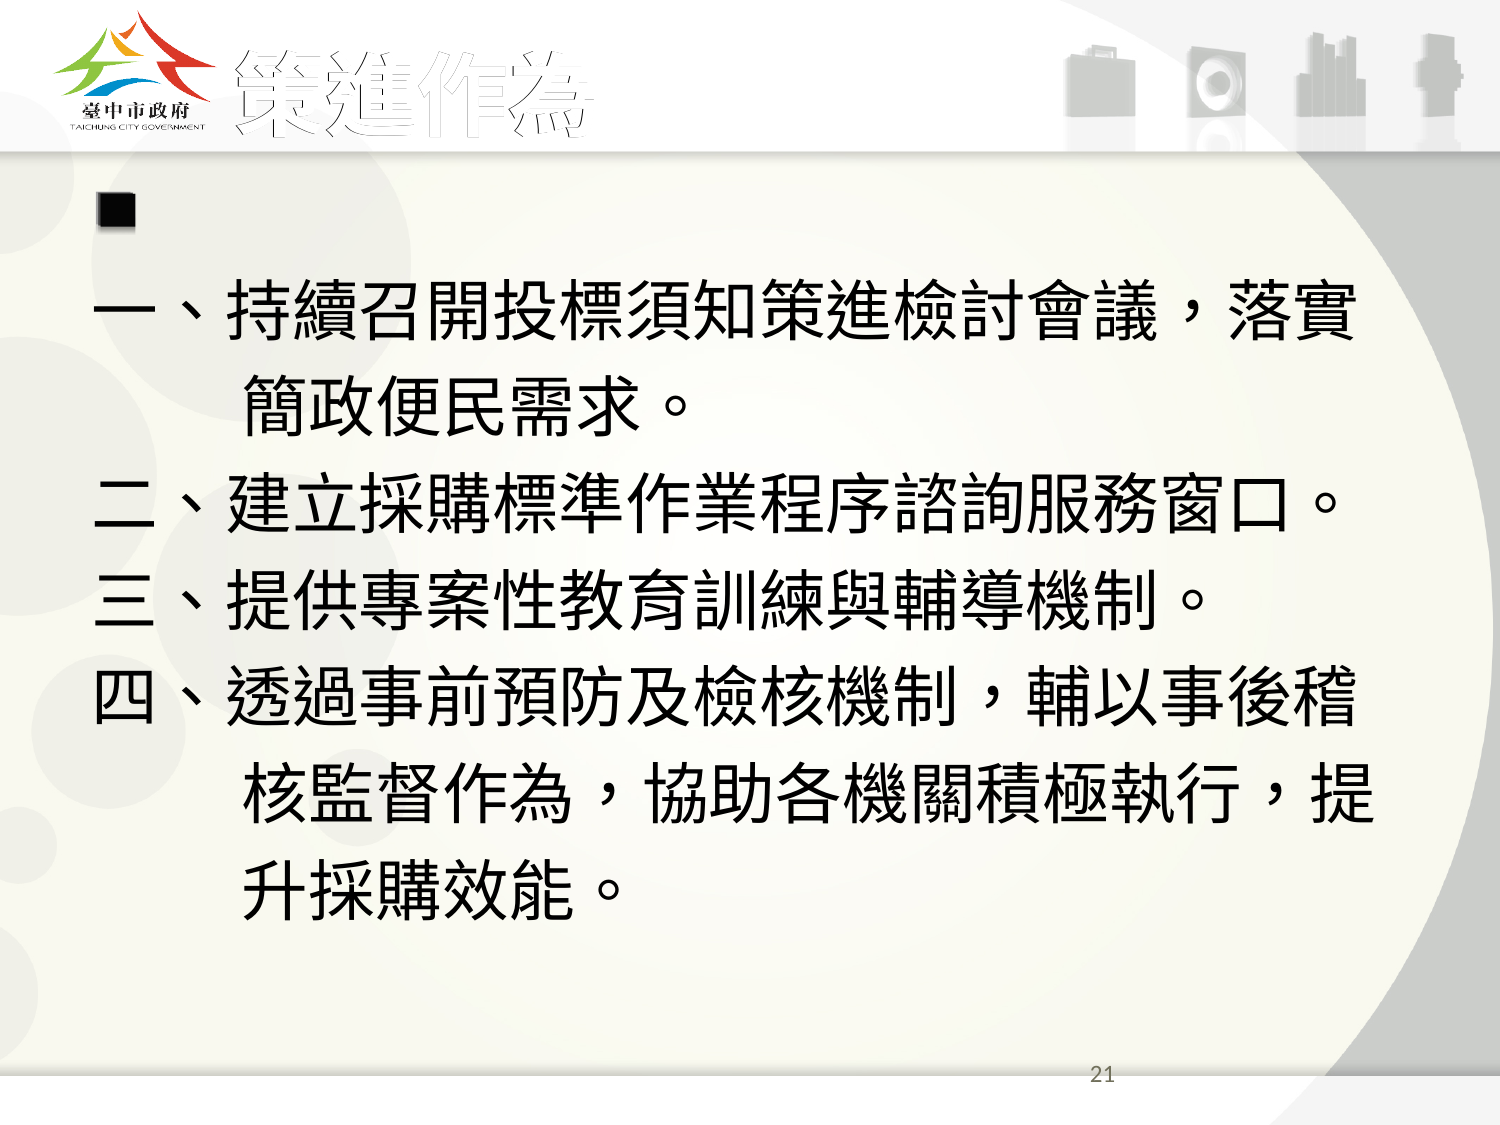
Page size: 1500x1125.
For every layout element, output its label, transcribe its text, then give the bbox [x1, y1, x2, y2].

list 一、持續召開投標須知策進檢討會議，落實 簡政便民需求。 二、建立採購標準作業程序諮詢服務窗口。 三、提供專案性教育訓練與輔導機制。 四、透過事前預防及檢核機制，輔以事後稽 核監督作為，協助各機關積極執行，提 升採購效能。 [76, 164, 1436, 961]
text_box [1074, 1042, 1426, 1103]
picture [50, 0, 219, 140]
text_box 策進作為 [218, 30, 1500, 219]
